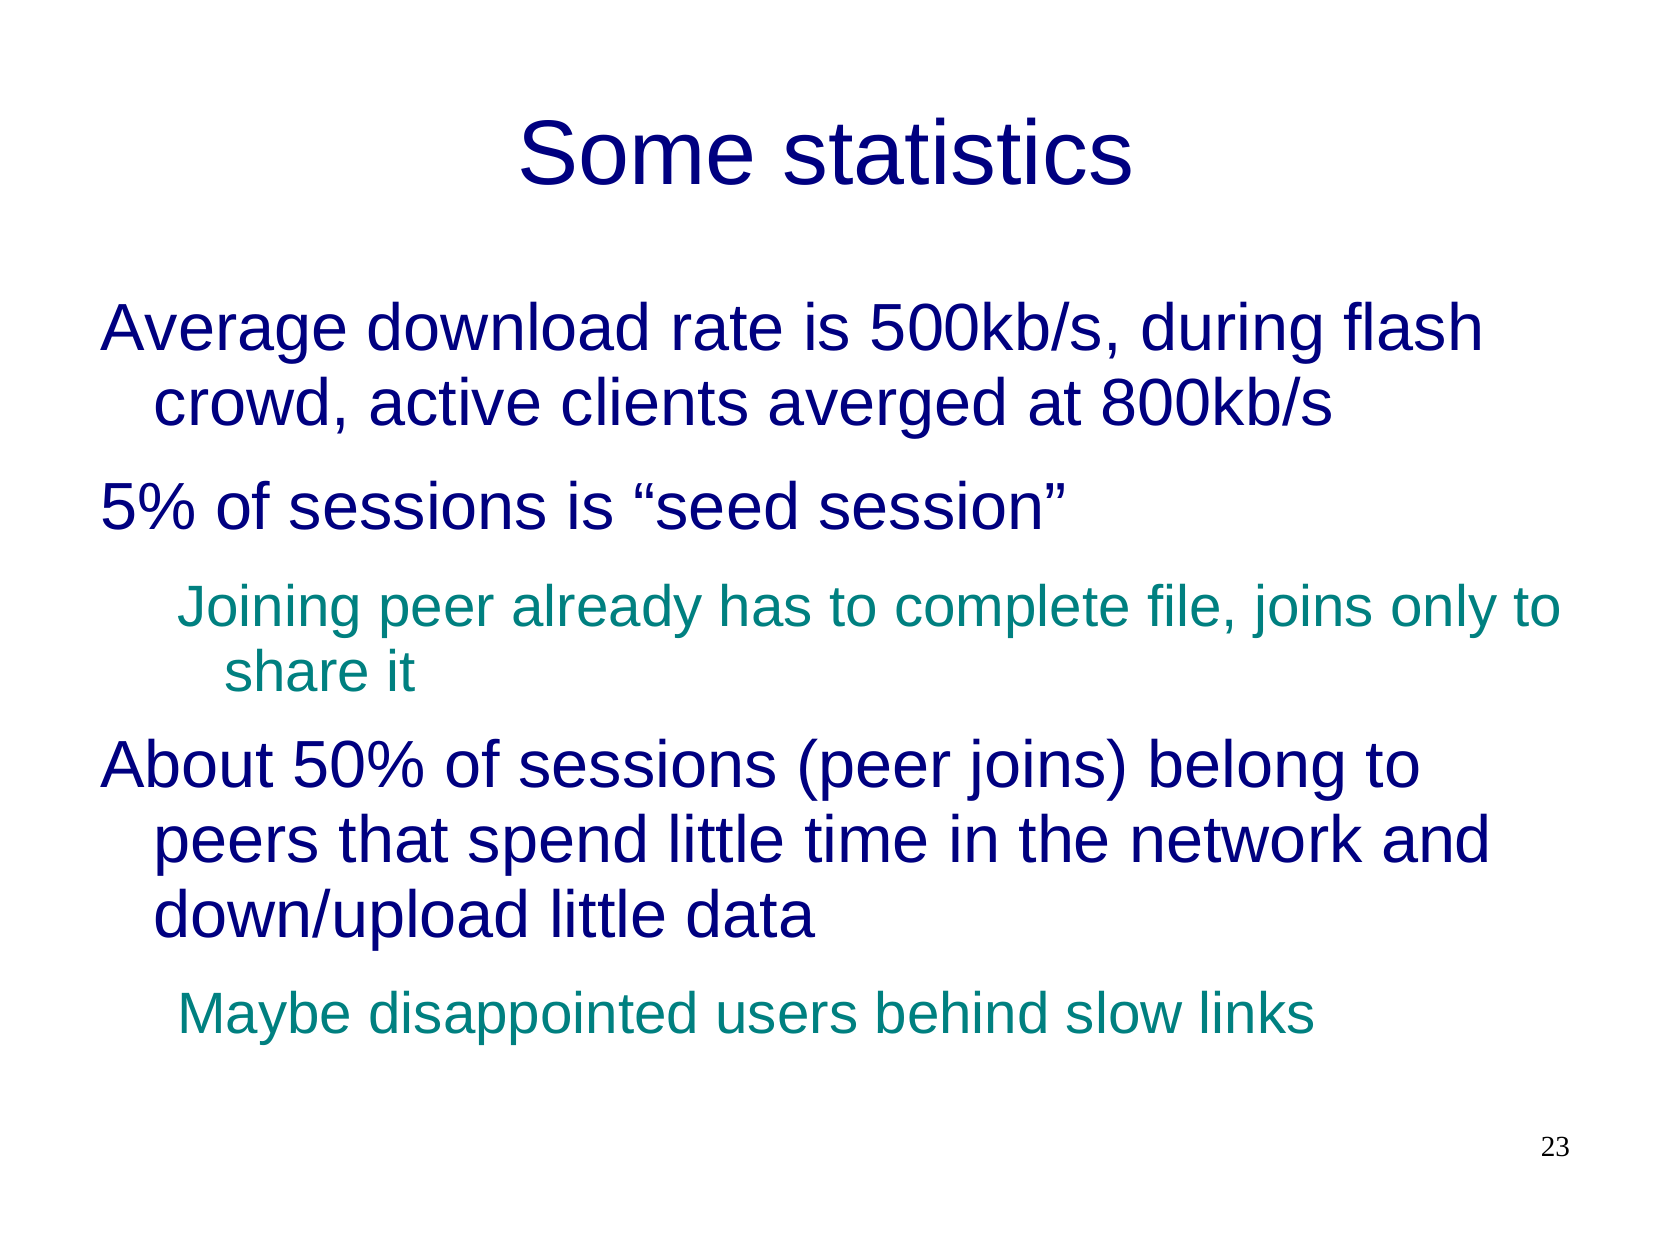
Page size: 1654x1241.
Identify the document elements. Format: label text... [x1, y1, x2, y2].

list Average download rate is 500kb/s, during flash crowd, active clients averged at 800kb/s 5% of sessions is “seed session” Joining peer already has to complete file, joins only to share it About 50% of sessions (peer joins) belong to peers that spend little time in the network and down/upload little data Maybe disappointed users behind slow links [82, 290, 1571, 1109]
title Some statistics [82, 49, 1571, 257]
